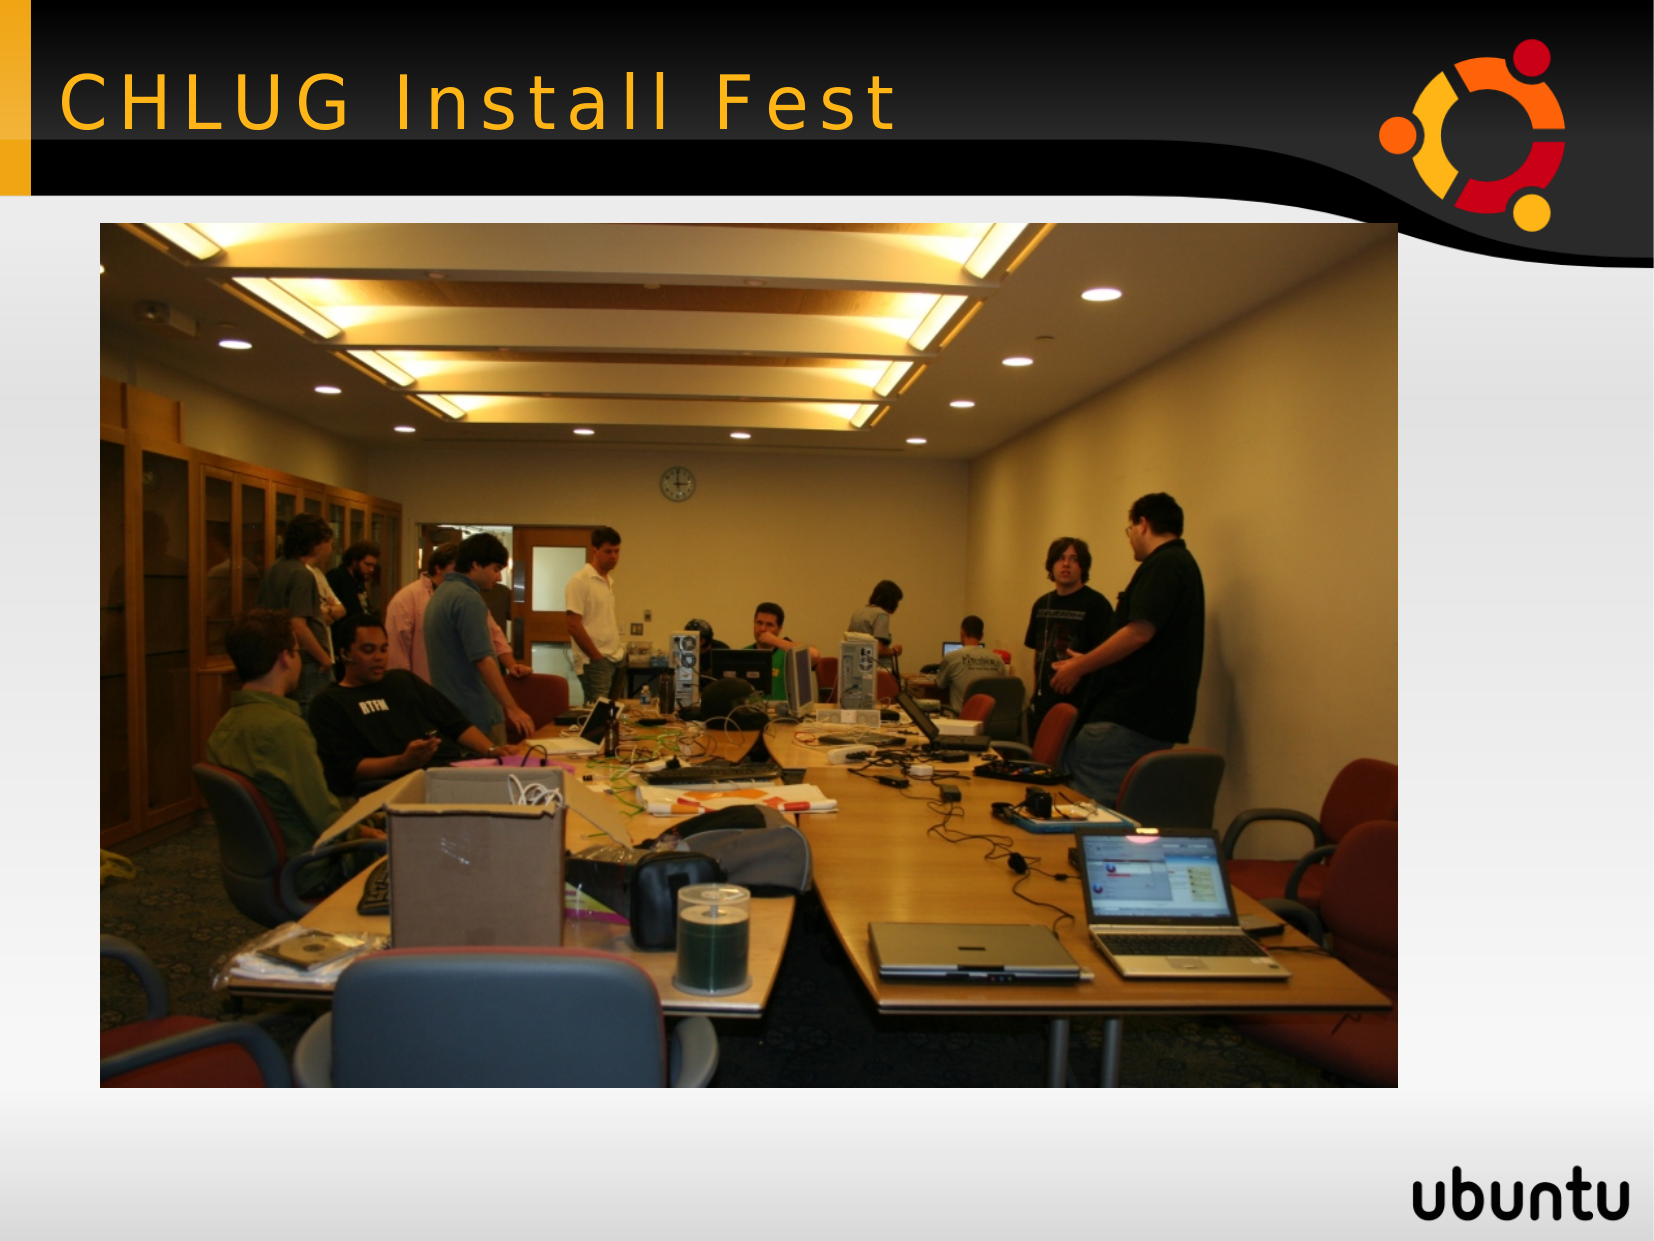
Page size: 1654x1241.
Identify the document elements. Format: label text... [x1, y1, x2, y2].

title CHLUG Install Fest [59, 36, 1270, 171]
picture [0, 0, 1654, 1241]
